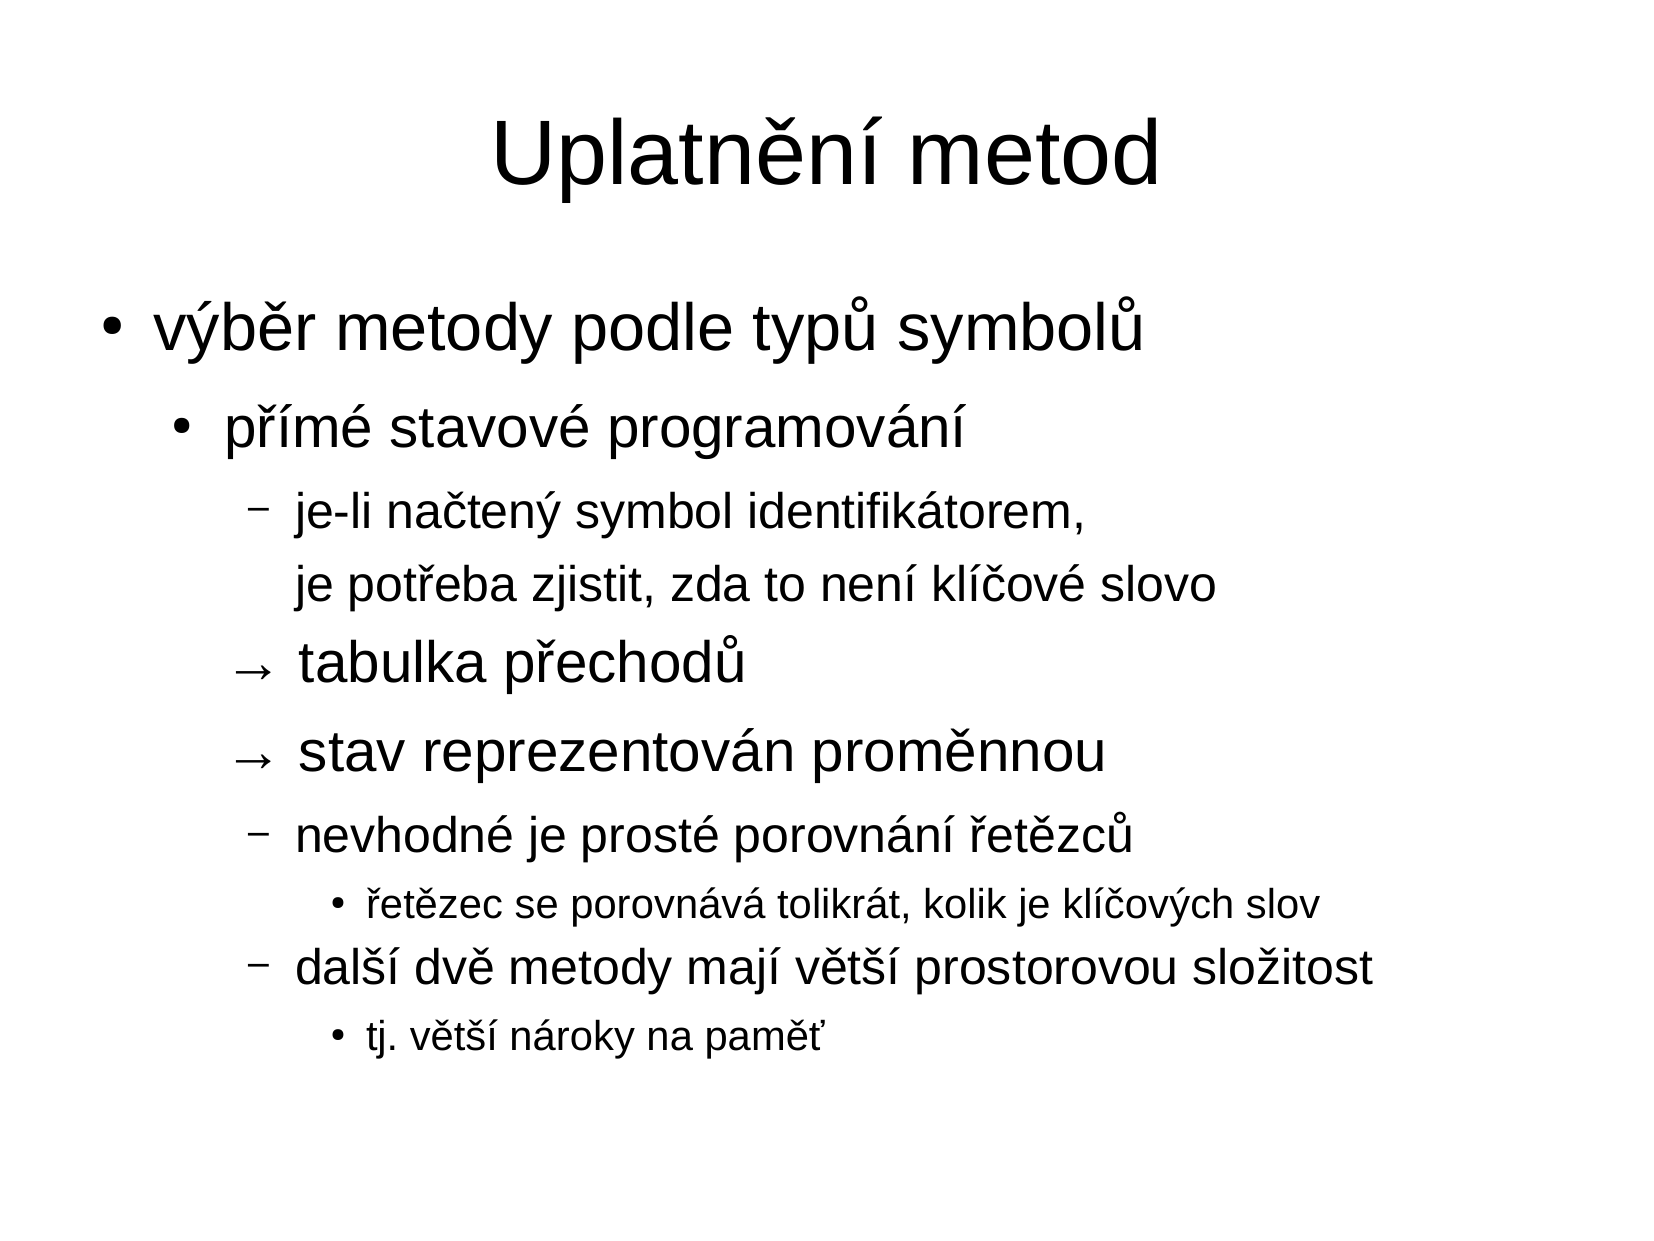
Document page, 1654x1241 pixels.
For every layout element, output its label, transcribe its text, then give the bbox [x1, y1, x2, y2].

title Uplatnění metod [82, 49, 1571, 257]
list výběr metody podle typů symbolů přímé stavové programování je-li načtený symbol identifikátorem, je potřeba zjistit, zda to není klíčové slovo → tabulka přechodů → stav reprezentován proměnnou nevhodné je prosté porovnání řetězců řetězec se porovnává tolikrát, kolik je klíčových slov další dvě metody mají větší prostorovou složitost tj. větší nároky na paměť [82, 290, 1571, 1109]
